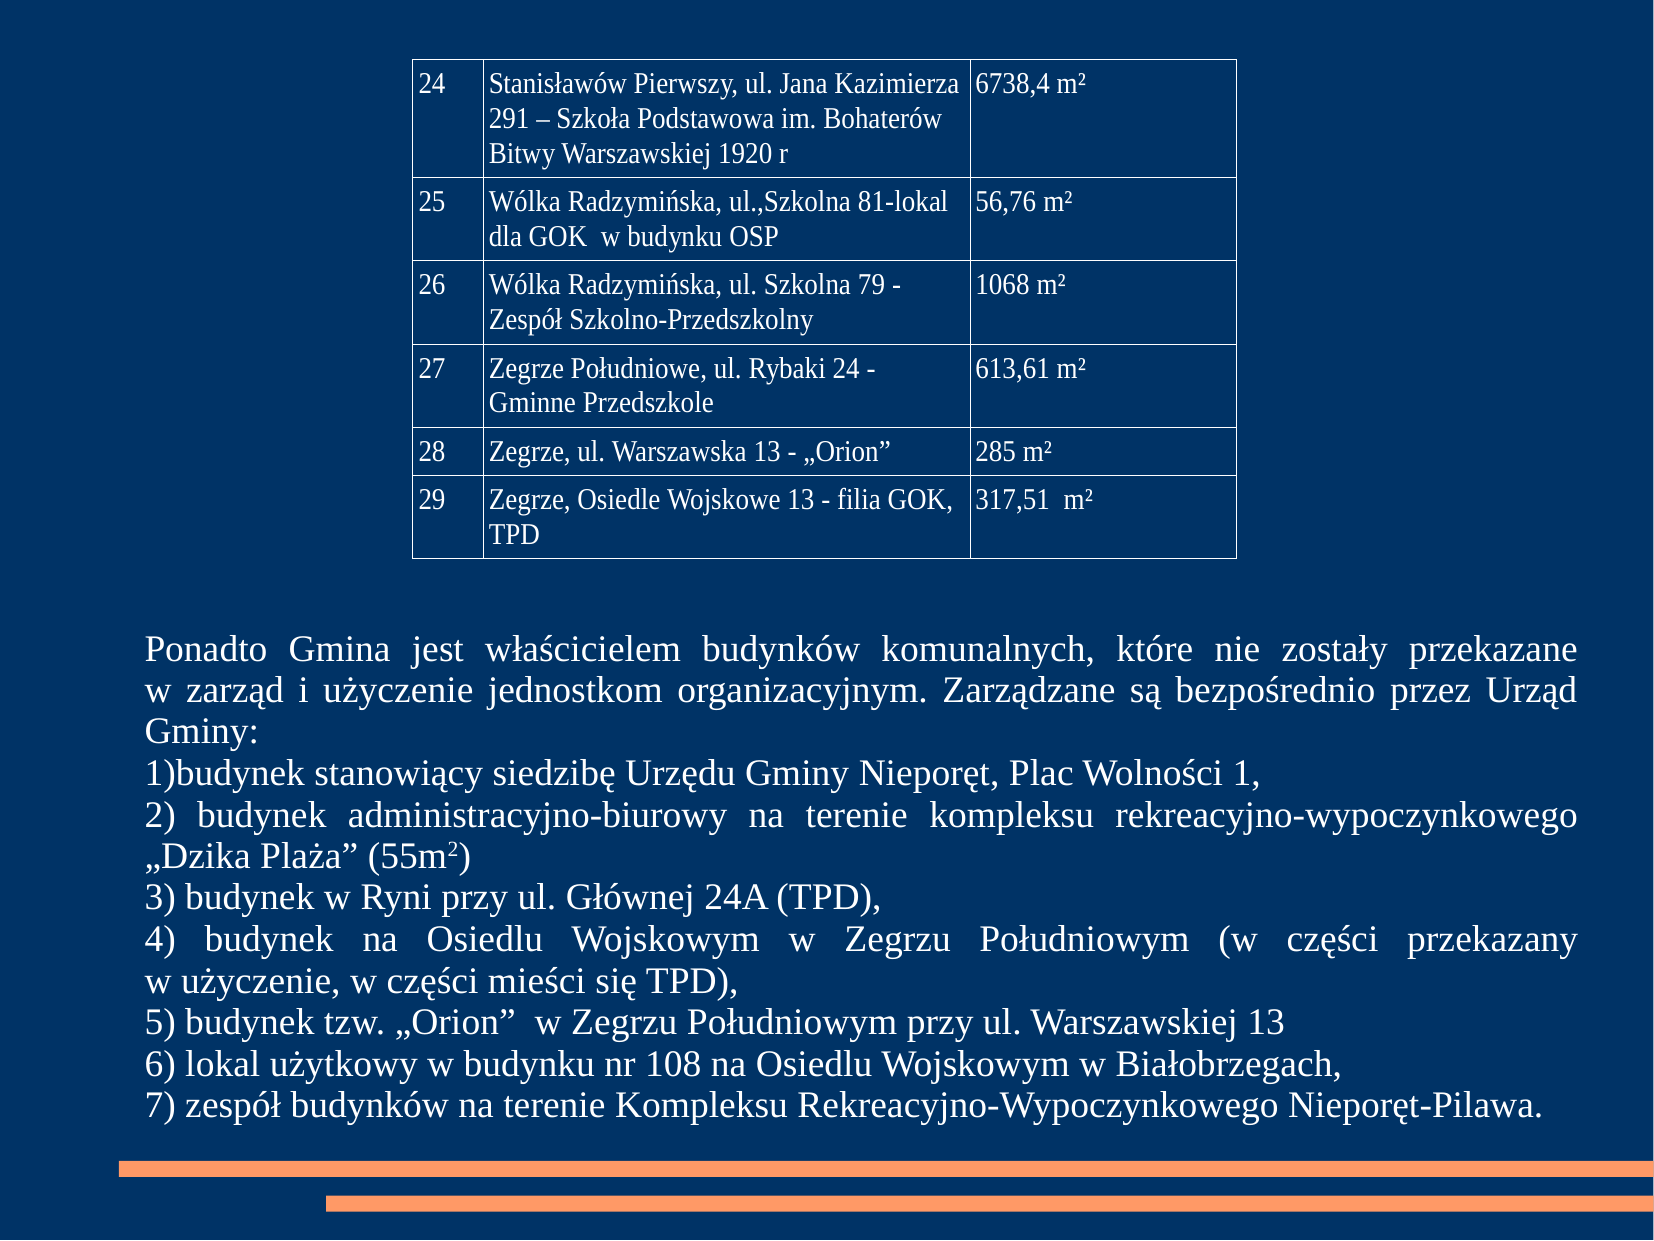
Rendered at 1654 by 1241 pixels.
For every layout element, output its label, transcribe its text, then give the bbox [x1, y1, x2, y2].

text_box Ponadto Gmina jest właścicielem budynków komunalnych, które nie zostały przekazane w zarząd i użyczenie jednostkom organizacyjnym. Zarządzane są bezpośrednio przez Urząd Gminy: 1)budynek stanowiący siedzibę Urzędu Gminy Nieporęt, Plac Wolności 1, 2) budynek administracyjno-biurowy na terenie kompleksu rekreacyjno-wypoczynkowego „Dzika Plaża” (55m2) 3) budynek w Ryni przy ul. Głównej 24A (TPD), 4) budynek na Osiedlu Wojskowym w Zegrzu Południowym (w części przekazany w użyczenie, w części mieści się TPD), 5) budynek tzw. „Orion” w Zegrzu Południowym przy ul. Warszawskiej 13 6) lokal użytkowy w budynku nr 108 na Osiedlu Wojskowym w Białobrzegach, 7) zespół budynków na terenie Kompleksu Rekreacyjno-Wypoczynkowego Nieporęt-Pilawa. [59, 620, 1595, 1147]
chart [357, 59, 1329, 591]
